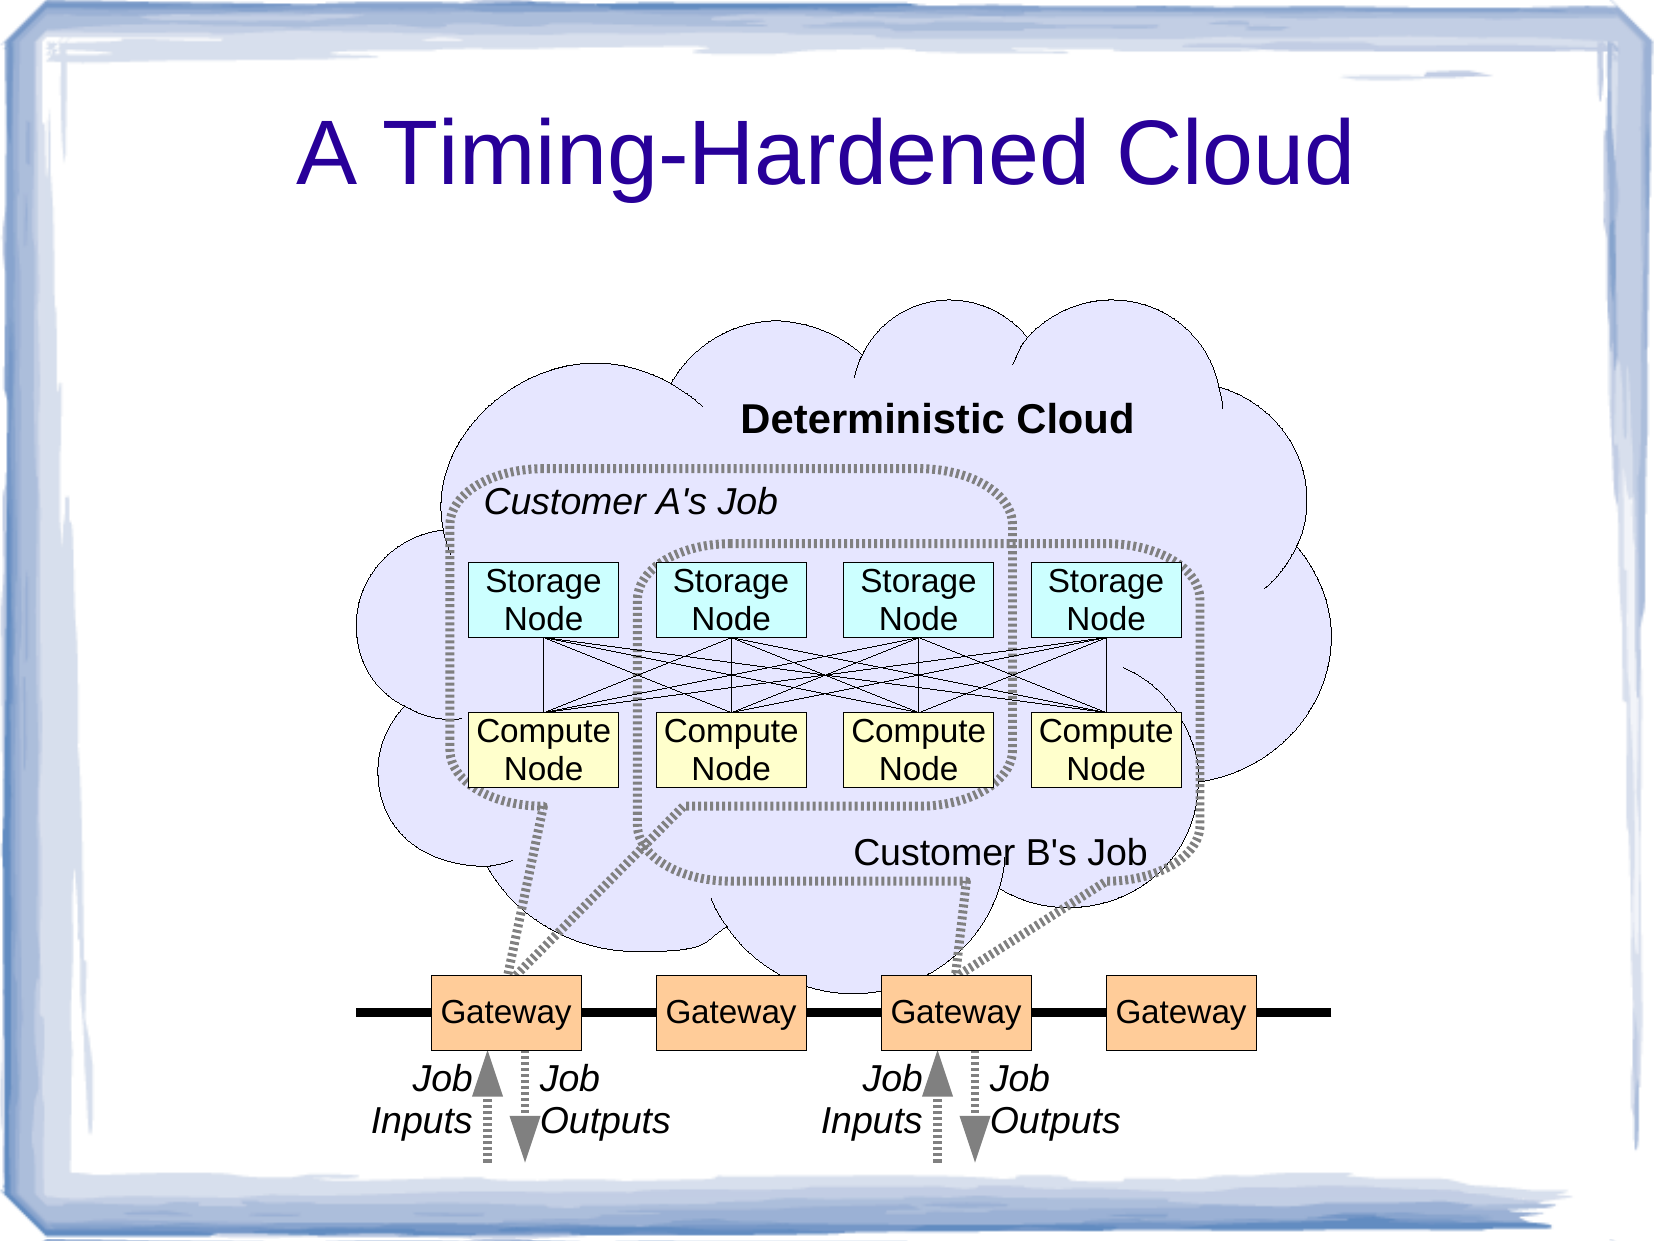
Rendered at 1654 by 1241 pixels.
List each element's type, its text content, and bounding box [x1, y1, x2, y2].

text_box Customer B's Job [825, 824, 1163, 882]
text_box Compute Node [1031, 712, 1182, 788]
text_box Job Outputs [975, 1050, 1144, 1149]
title A Timing-Hardened Cloud [82, 49, 1571, 257]
text_box Job Outputs [525, 1050, 694, 1149]
text_box Compute Node [468, 712, 619, 788]
text_box Storage Node [468, 562, 619, 638]
text_box Compute Node [843, 712, 994, 788]
text_box Storage Node [1031, 562, 1182, 638]
text_box [356, 299, 1332, 994]
picture [0, 0, 1654, 1241]
text_box Storage Node [656, 562, 807, 638]
text_box Gateway [881, 975, 1032, 1051]
text_box Job Inputs [787, 1050, 938, 1149]
text_box Gateway [1106, 975, 1257, 1051]
text_box Job Inputs [337, 1050, 488, 1149]
text_box Storage Node [843, 562, 994, 638]
text_box Deterministic Cloud [581, 388, 1294, 451]
text_box Gateway [431, 975, 582, 1051]
text_box Customer A's Job [468, 472, 976, 530]
text_box Gateway [656, 975, 807, 1051]
text_box Compute Node [656, 712, 807, 788]
